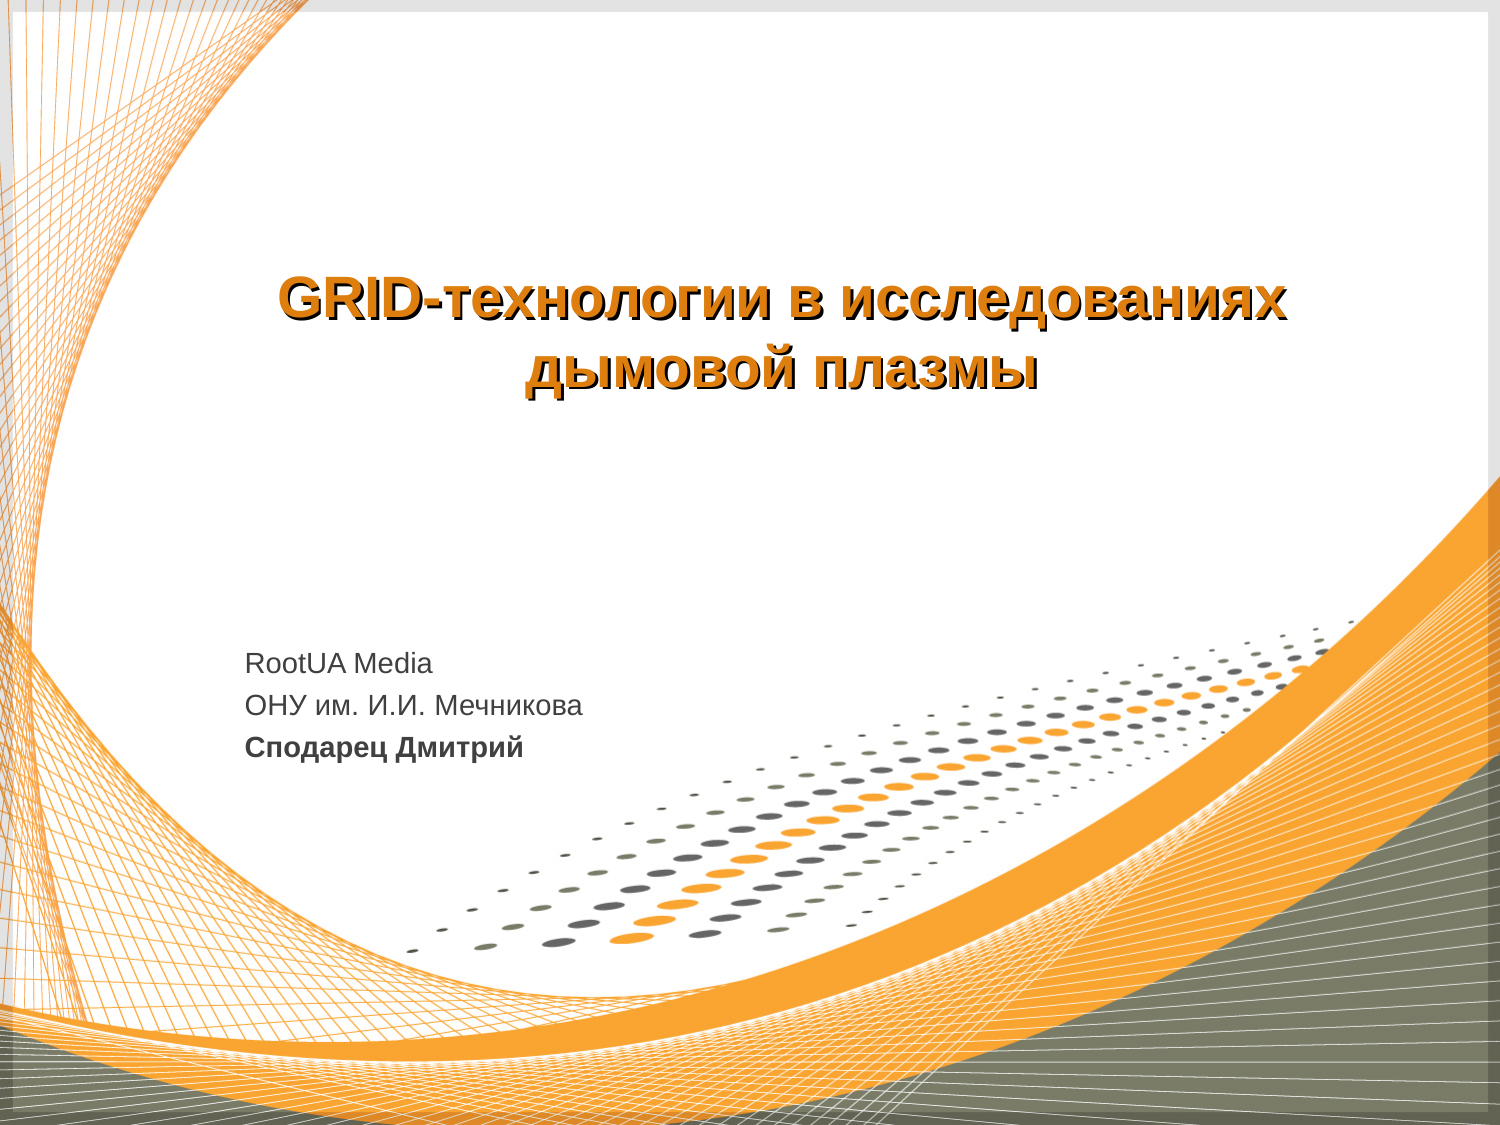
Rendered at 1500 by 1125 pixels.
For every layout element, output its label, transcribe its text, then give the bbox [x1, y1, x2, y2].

list GRID-технологии в исследованиях дымовой плазмы [226, 96, 1338, 561]
picture [0, 0, 1500, 1125]
text_box RootUA Media ОНУ им. И.И. Мечникова Сподарец Дмитрий [229, 571, 793, 836]
